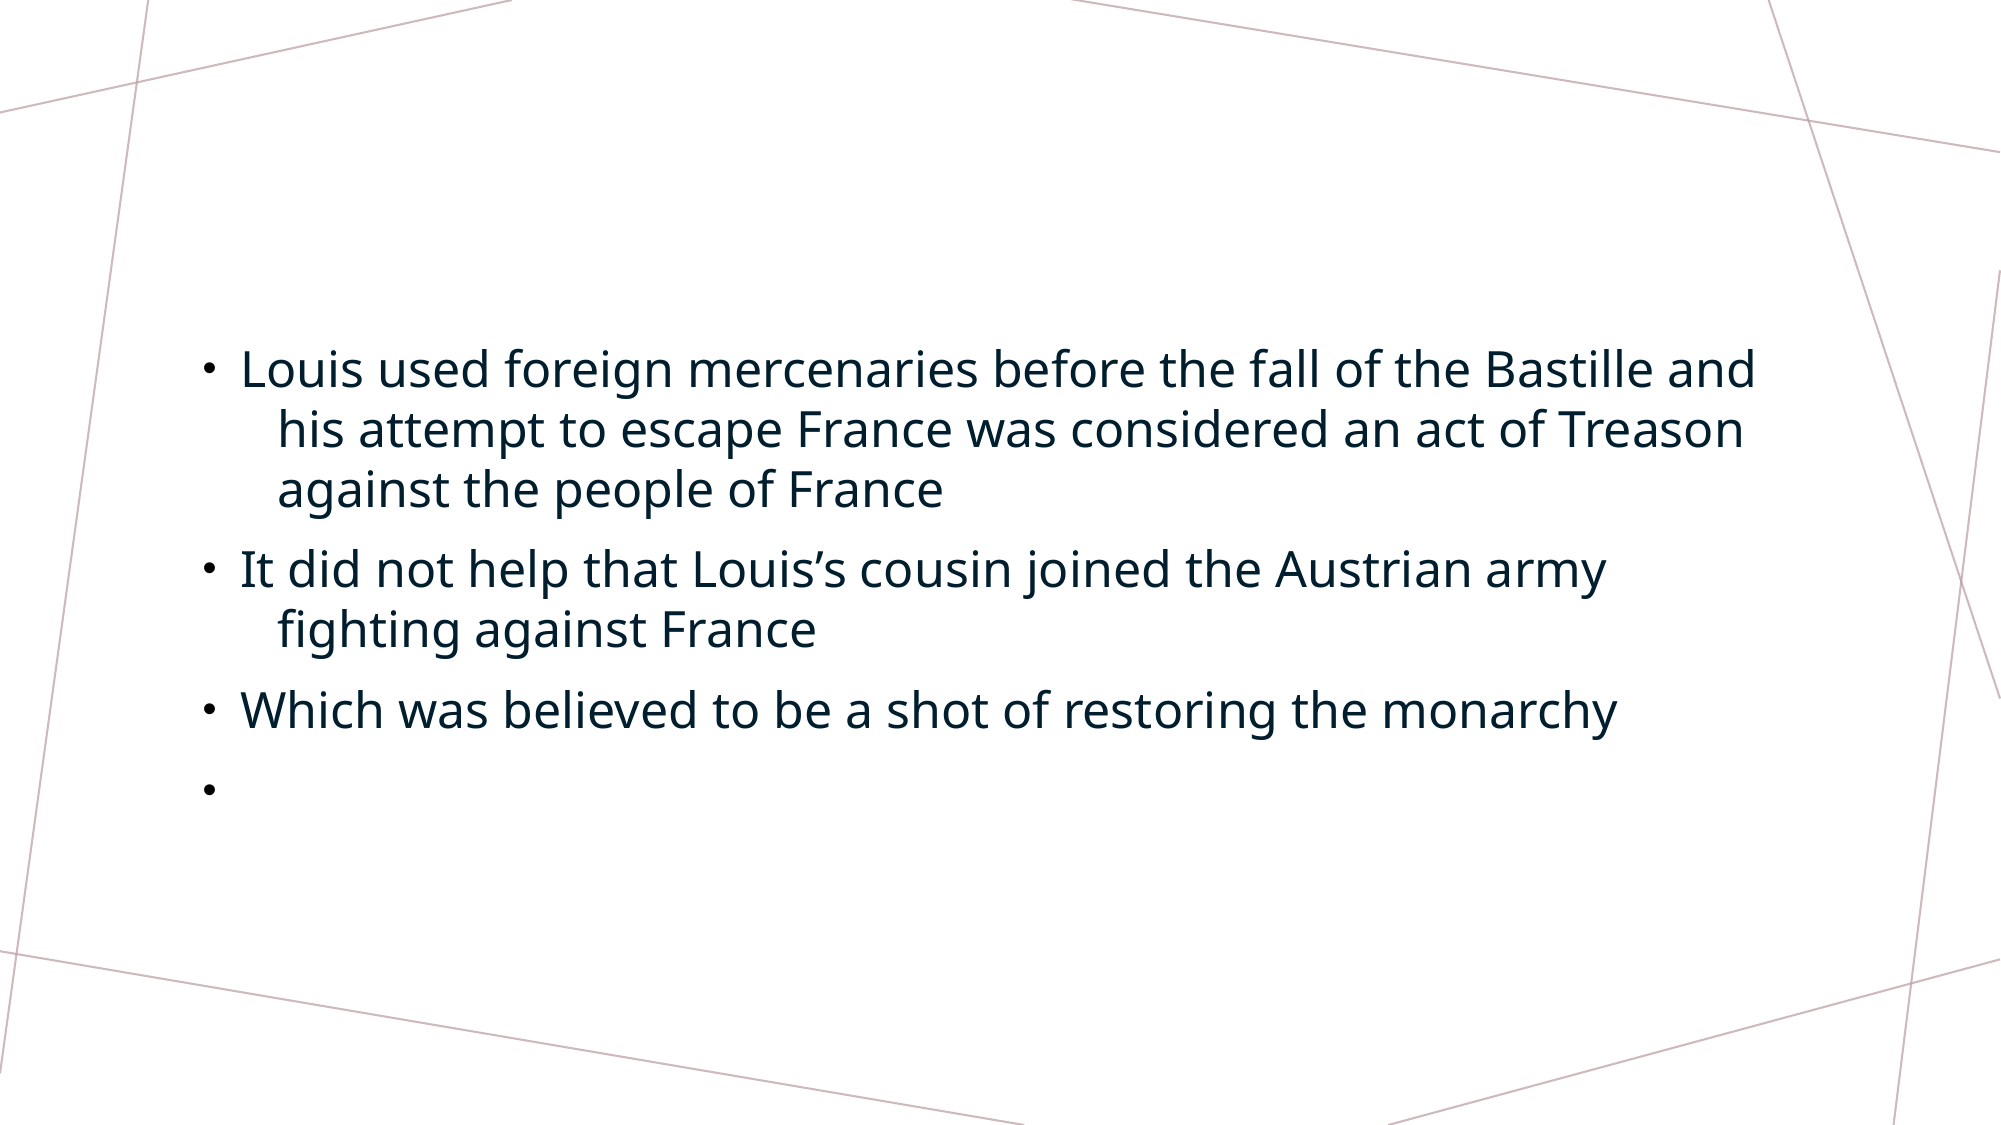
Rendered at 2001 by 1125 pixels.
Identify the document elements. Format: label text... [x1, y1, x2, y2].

list Louis used foreign mercenaries before the fall of the Bastille and his attempt to escape France was considered an act of Treason against the people of France It did not help that Louis’s cousin joined the Austrian army fighting against France Which was believed to be a shot of restoring the monarchy [187, 329, 1813, 990]
